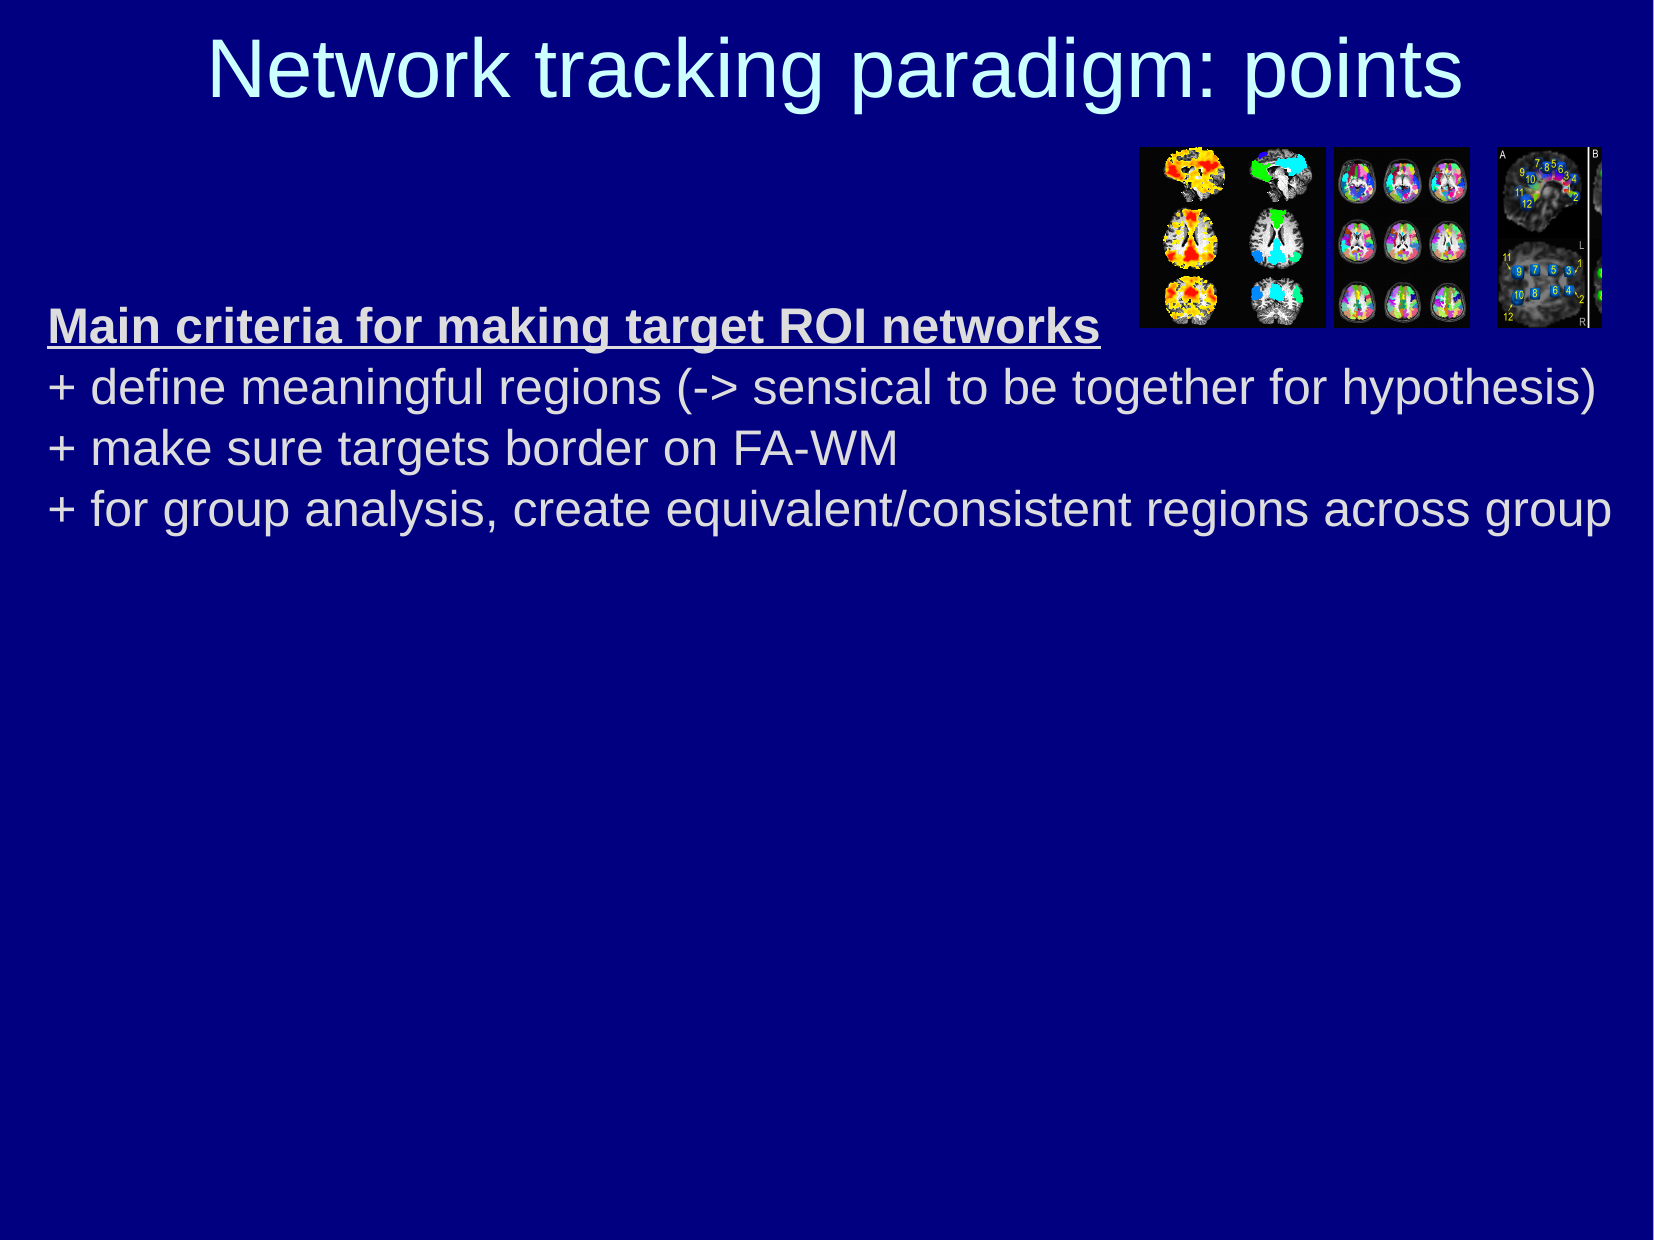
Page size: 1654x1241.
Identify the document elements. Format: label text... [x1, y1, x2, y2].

picture [1334, 147, 1470, 284]
picture [1497, 147, 1602, 284]
text_box Main criteria for making target ROI networks + define meaningful regions (-> sensical to be together for hypothesis) + make sure targets border on FA-WM + for group analysis, create equivalent/consistent regions across group [32, 284, 1630, 1214]
picture [1139, 147, 1326, 284]
title Network tracking paradigm: points [35, 1, 1636, 138]
